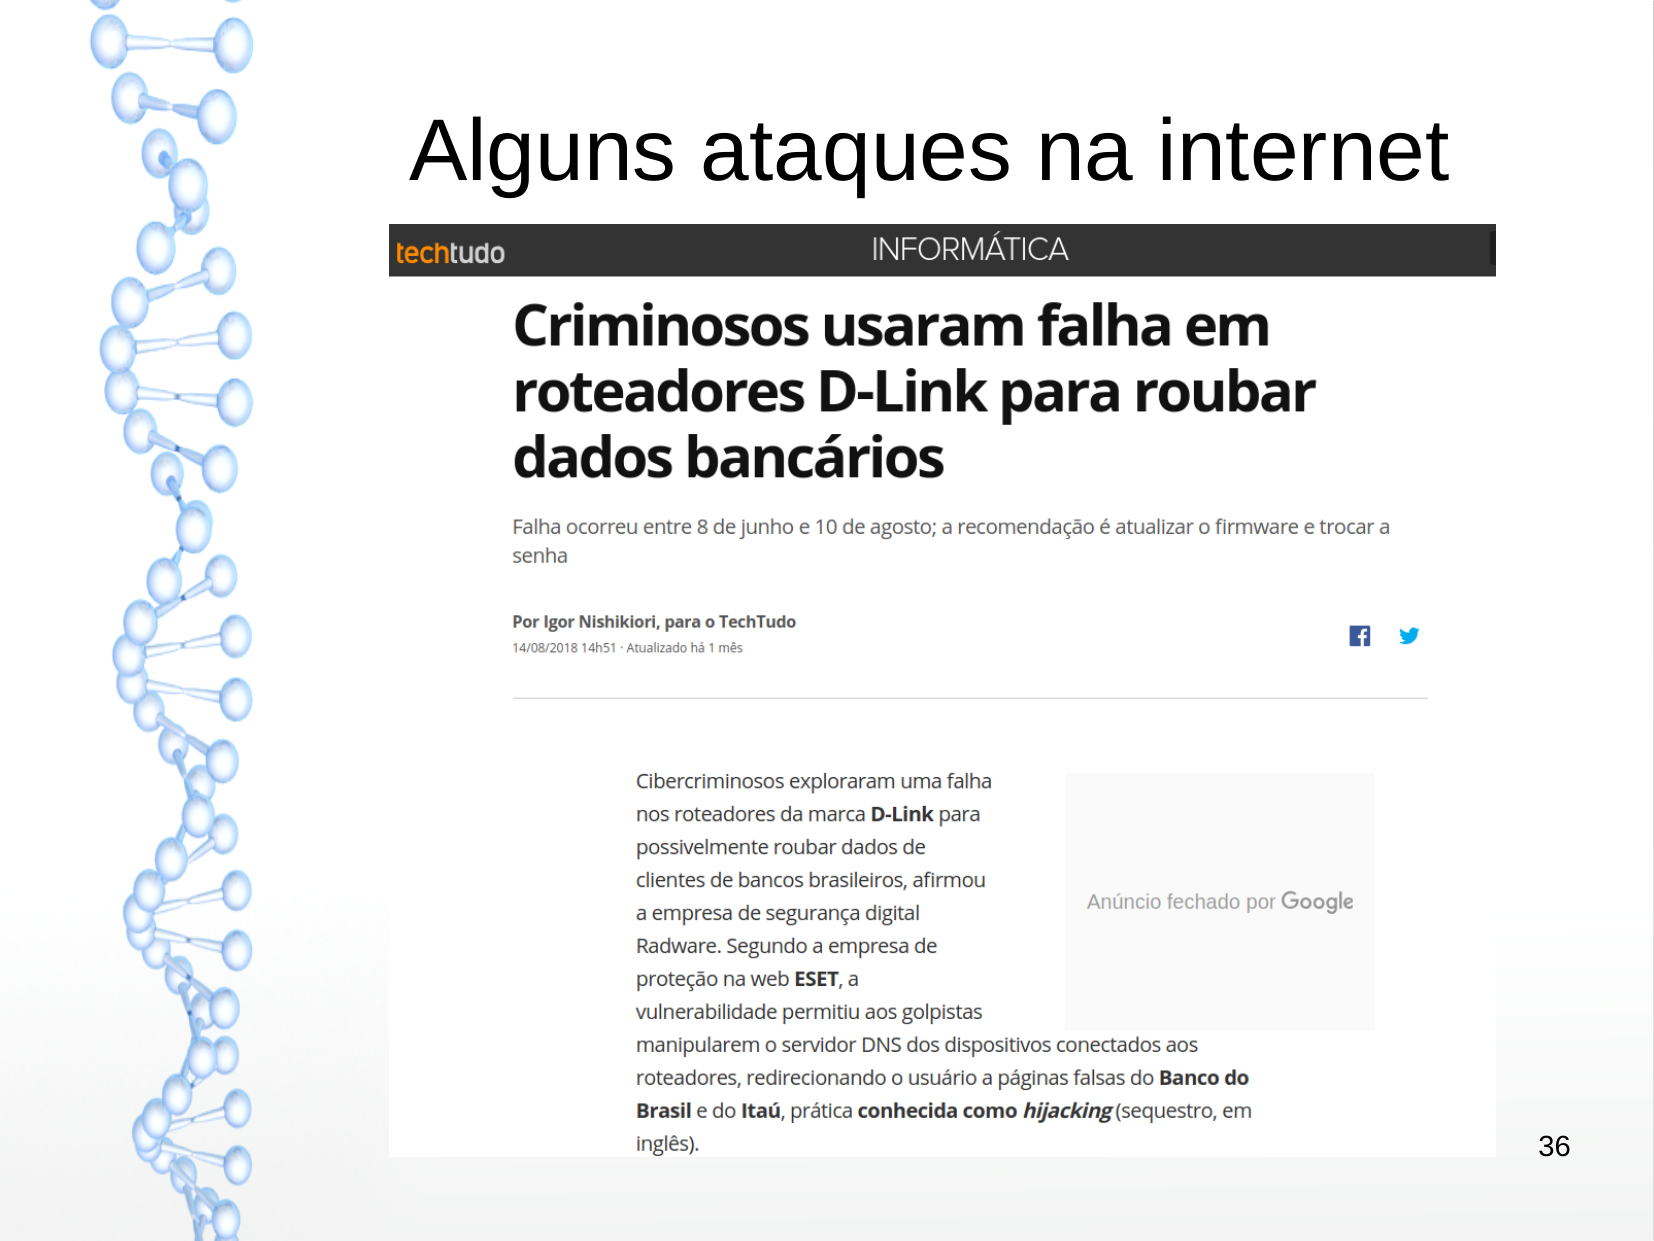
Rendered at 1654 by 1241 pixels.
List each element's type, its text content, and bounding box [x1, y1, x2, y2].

picture [0, 0, 1654, 1241]
title Alguns ataques na internet [265, 47, 1595, 252]
list [271, 200, 1560, 1193]
